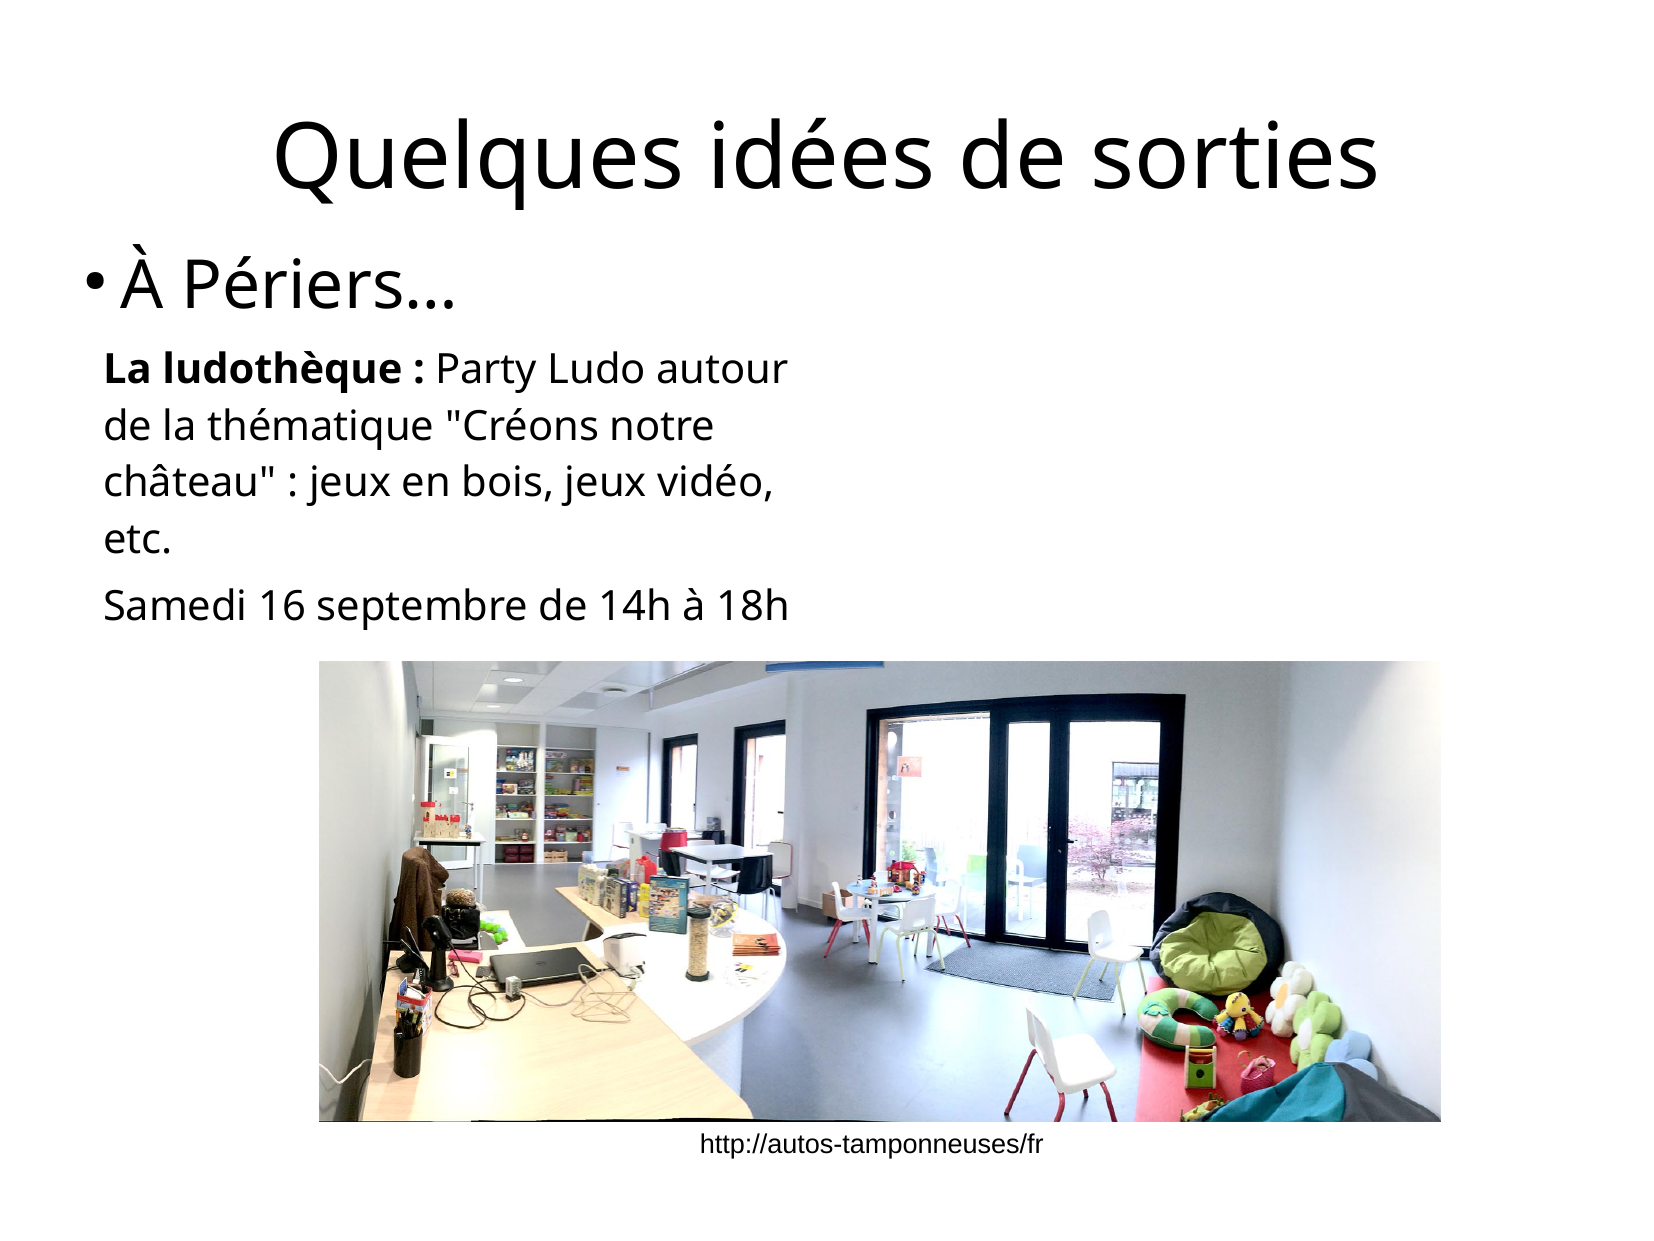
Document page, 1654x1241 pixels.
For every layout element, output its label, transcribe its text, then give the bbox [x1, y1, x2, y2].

title Quelques idées de sorties [82, 49, 1571, 257]
text_box http://autos-tamponneuses/fr [685, 1122, 1207, 1179]
picture [319, 661, 1441, 1123]
list À Périers… La ludothèque : Party Ludo autour de la thématique "Créons notre château" : jeux en bois, jeux vidéo, etc. Samedi 16 septembre de 14h à 18h [76, 236, 804, 662]
